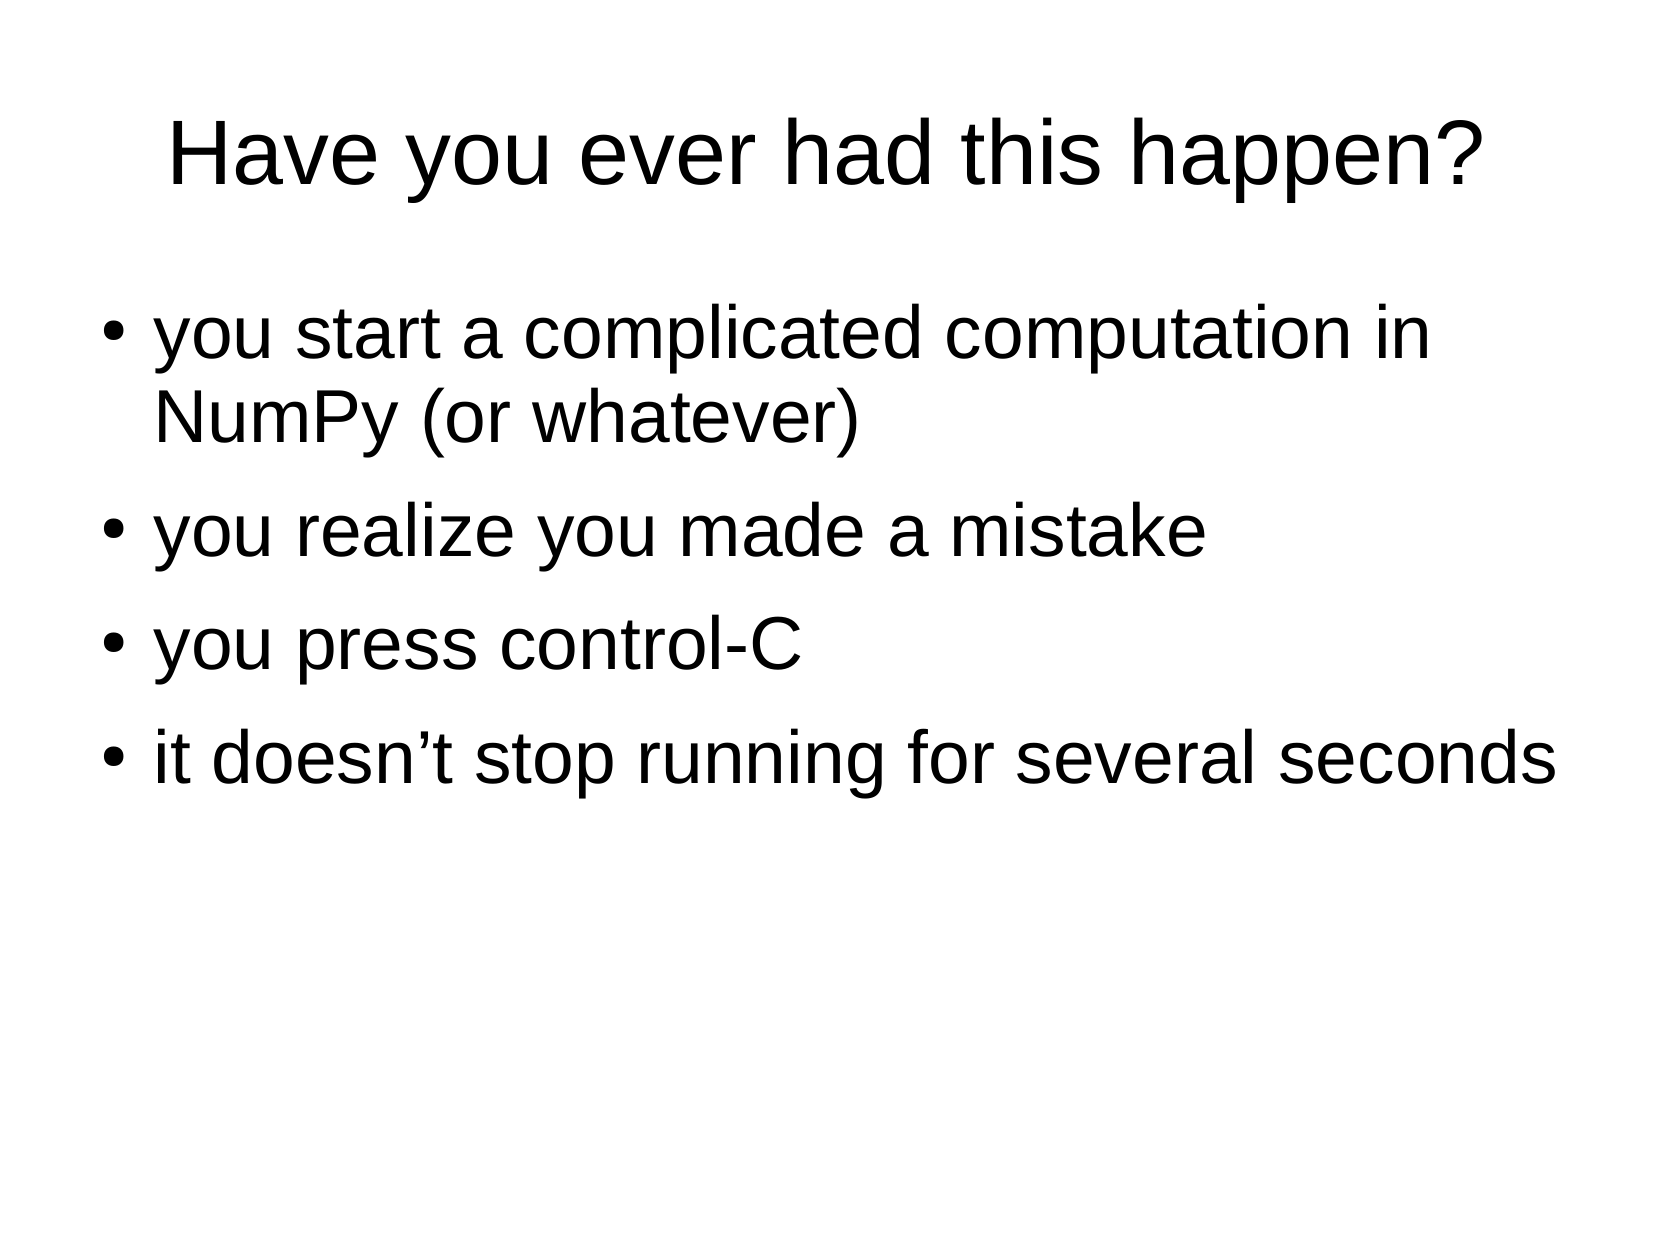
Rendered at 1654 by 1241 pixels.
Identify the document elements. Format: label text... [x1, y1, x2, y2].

list you start a complicated computation in NumPy (or whatever) you realize you made a mistake you press control-C it doesn’t stop running for several seconds [82, 290, 1571, 1201]
title Have you ever had this happen? [82, 49, 1571, 257]
